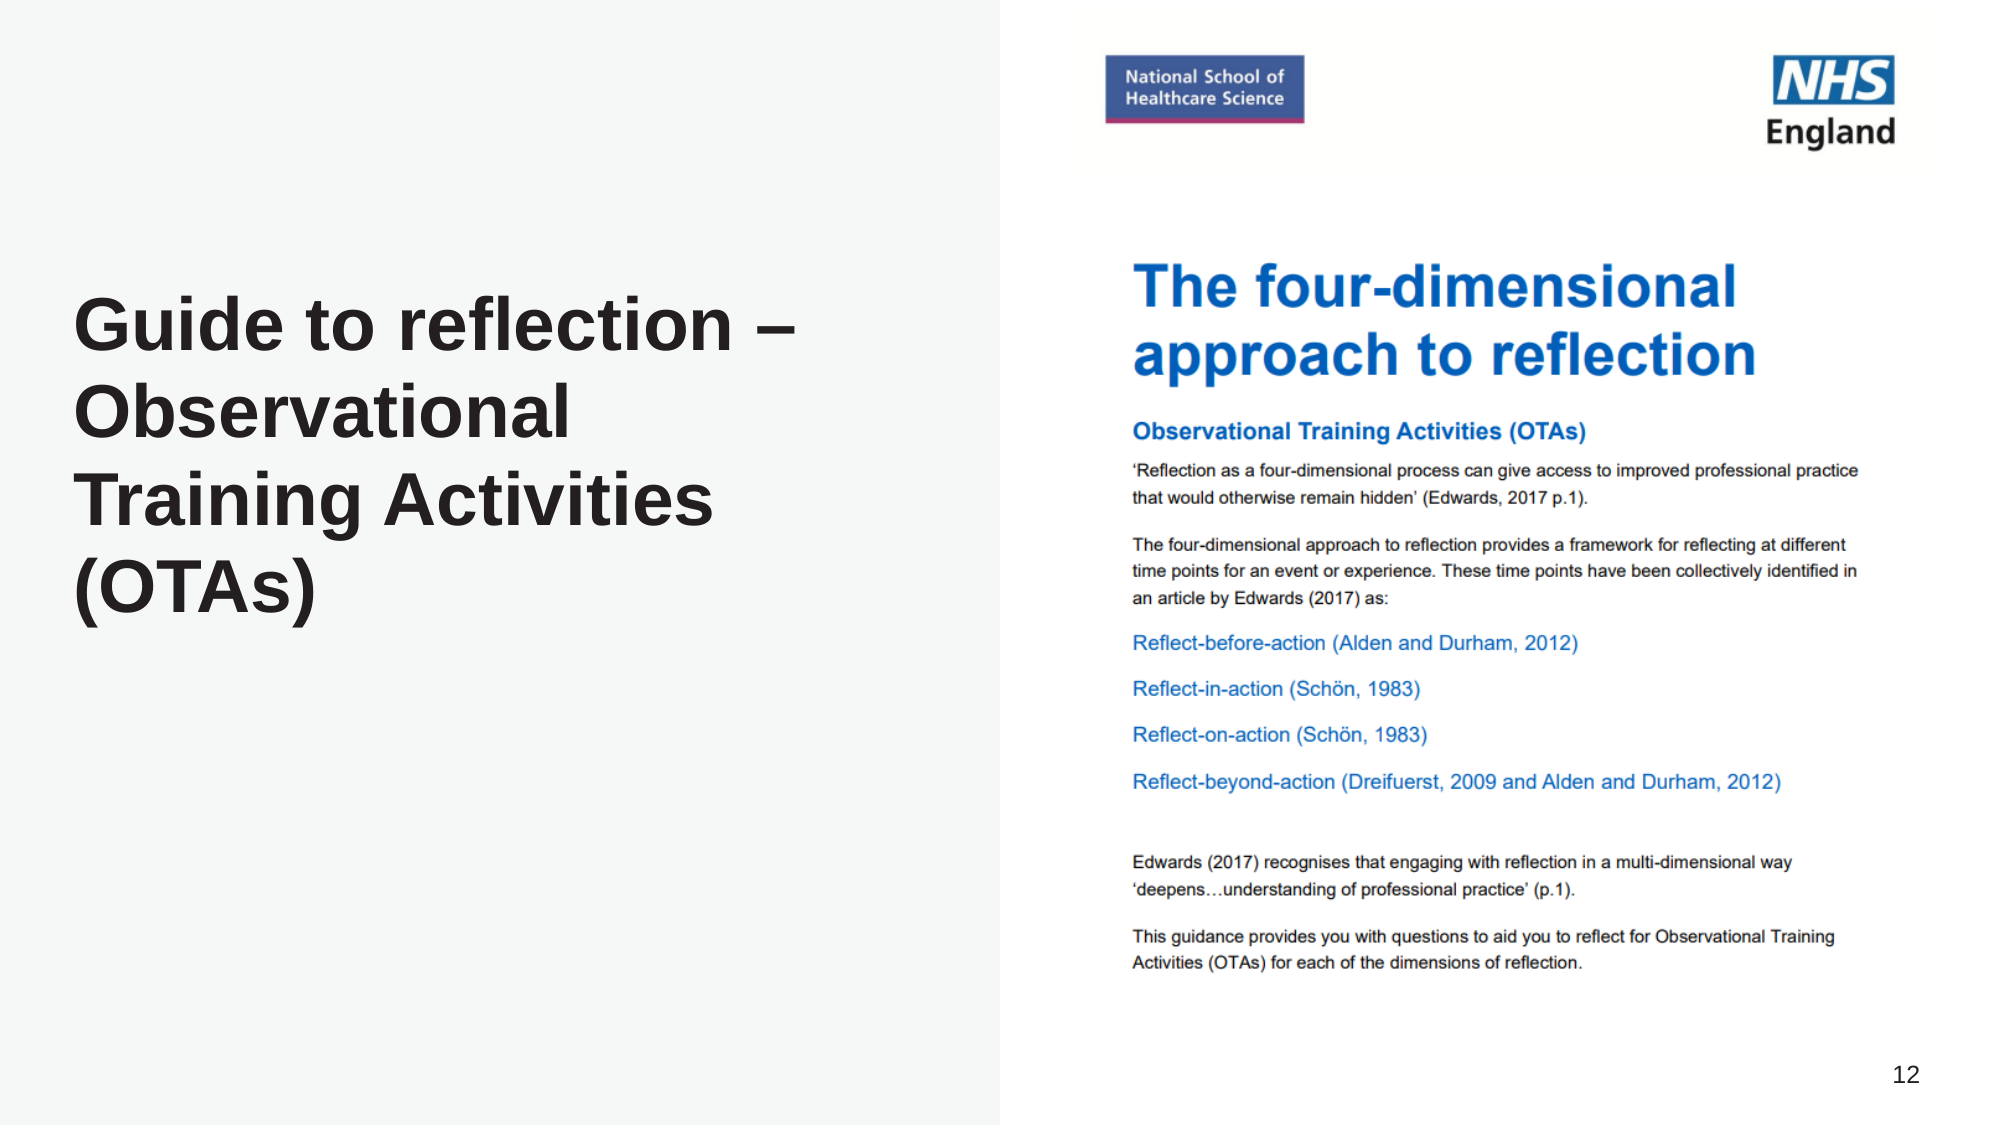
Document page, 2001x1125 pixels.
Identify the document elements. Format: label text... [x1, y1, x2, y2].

title Guide to reflection – Observational Training Activities (OTAs) [58, 270, 864, 784]
picture [1077, 8, 1942, 1053]
